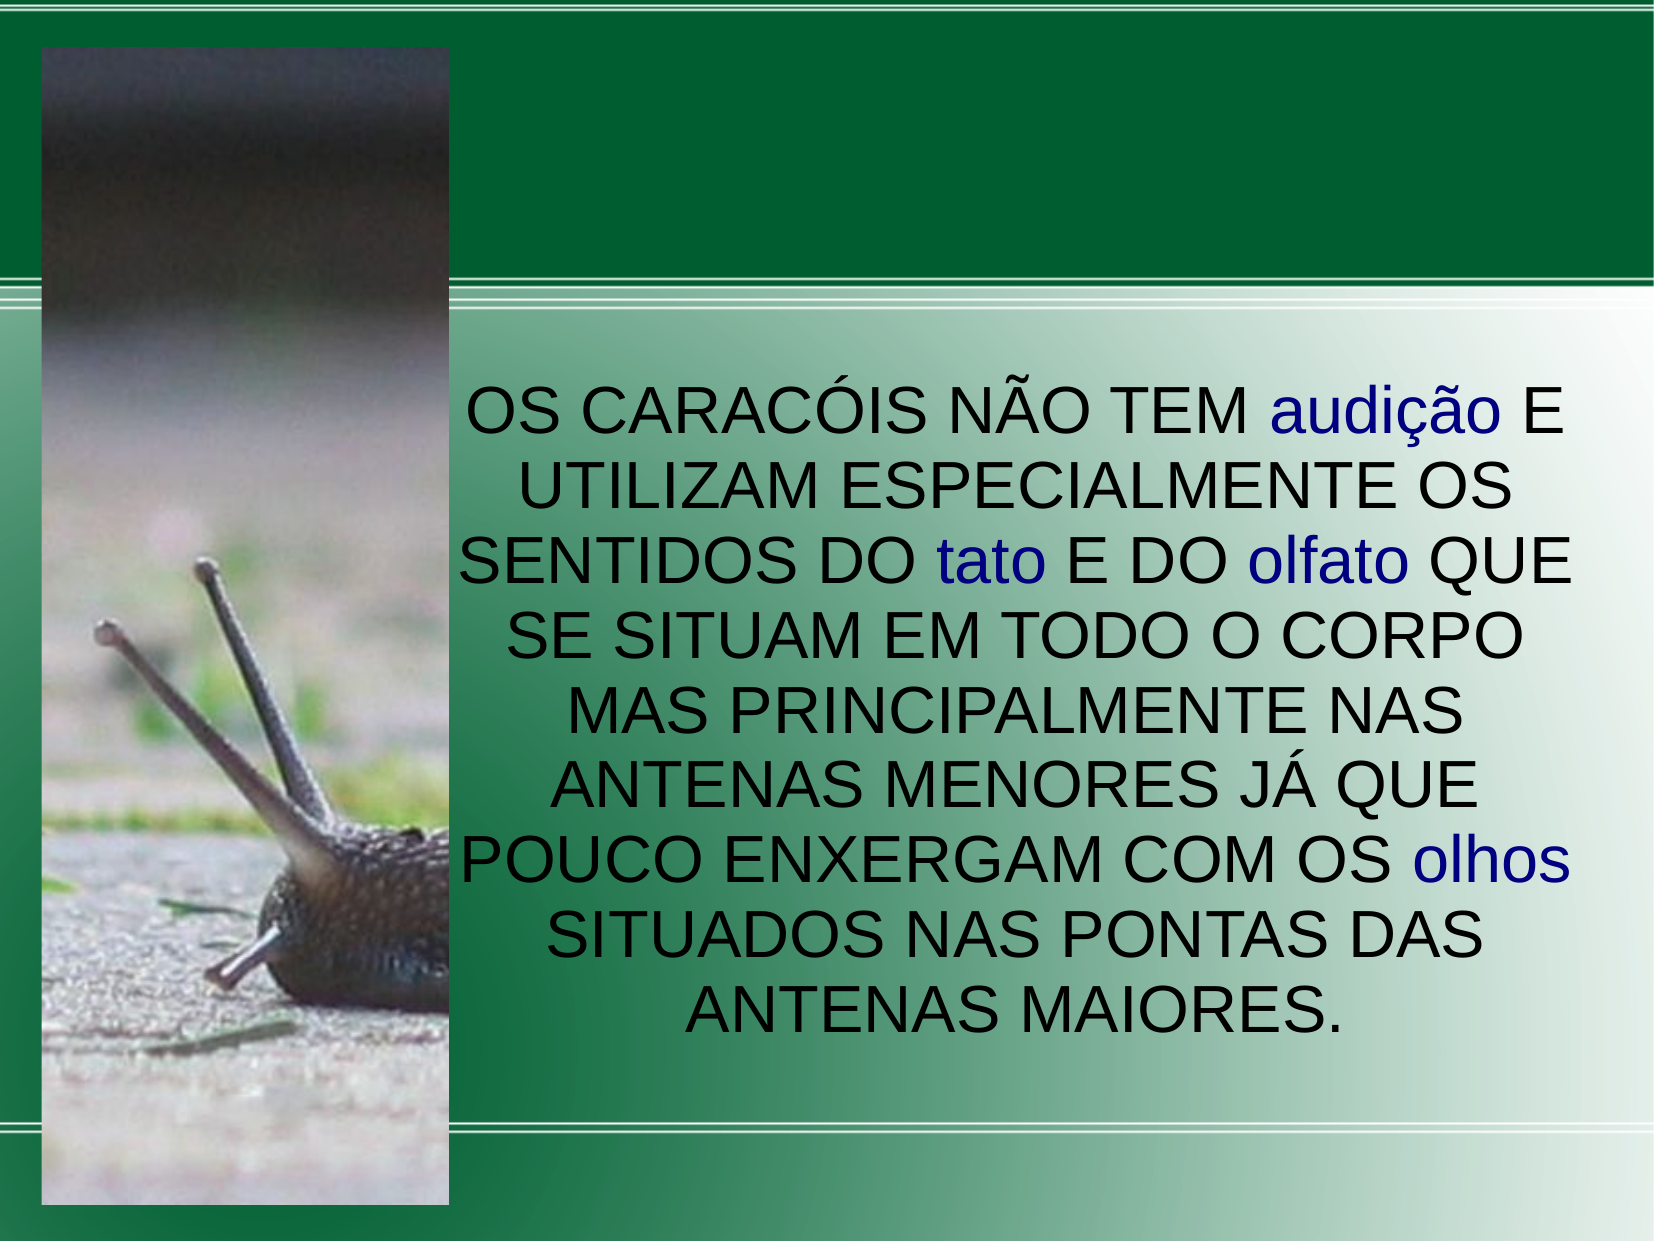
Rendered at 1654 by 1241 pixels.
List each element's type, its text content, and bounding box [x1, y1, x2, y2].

picture [0, 0, 1654, 1241]
text_box OS CARACÓIS NÃO TEM audição E UTILIZAM ESPECIALMENTE OS SENTIDOS DO tato E DO olfato QUE SE SITUAM EM TODO O CORPO MAS PRINCIPALMENTE NAS ANTENAS MENORES JÁ QUE POUCO ENXERGAM COM OS olhos SITUADOS NAS PONTAS DAS ANTENAS MAIORES. [449, 366, 1607, 1054]
